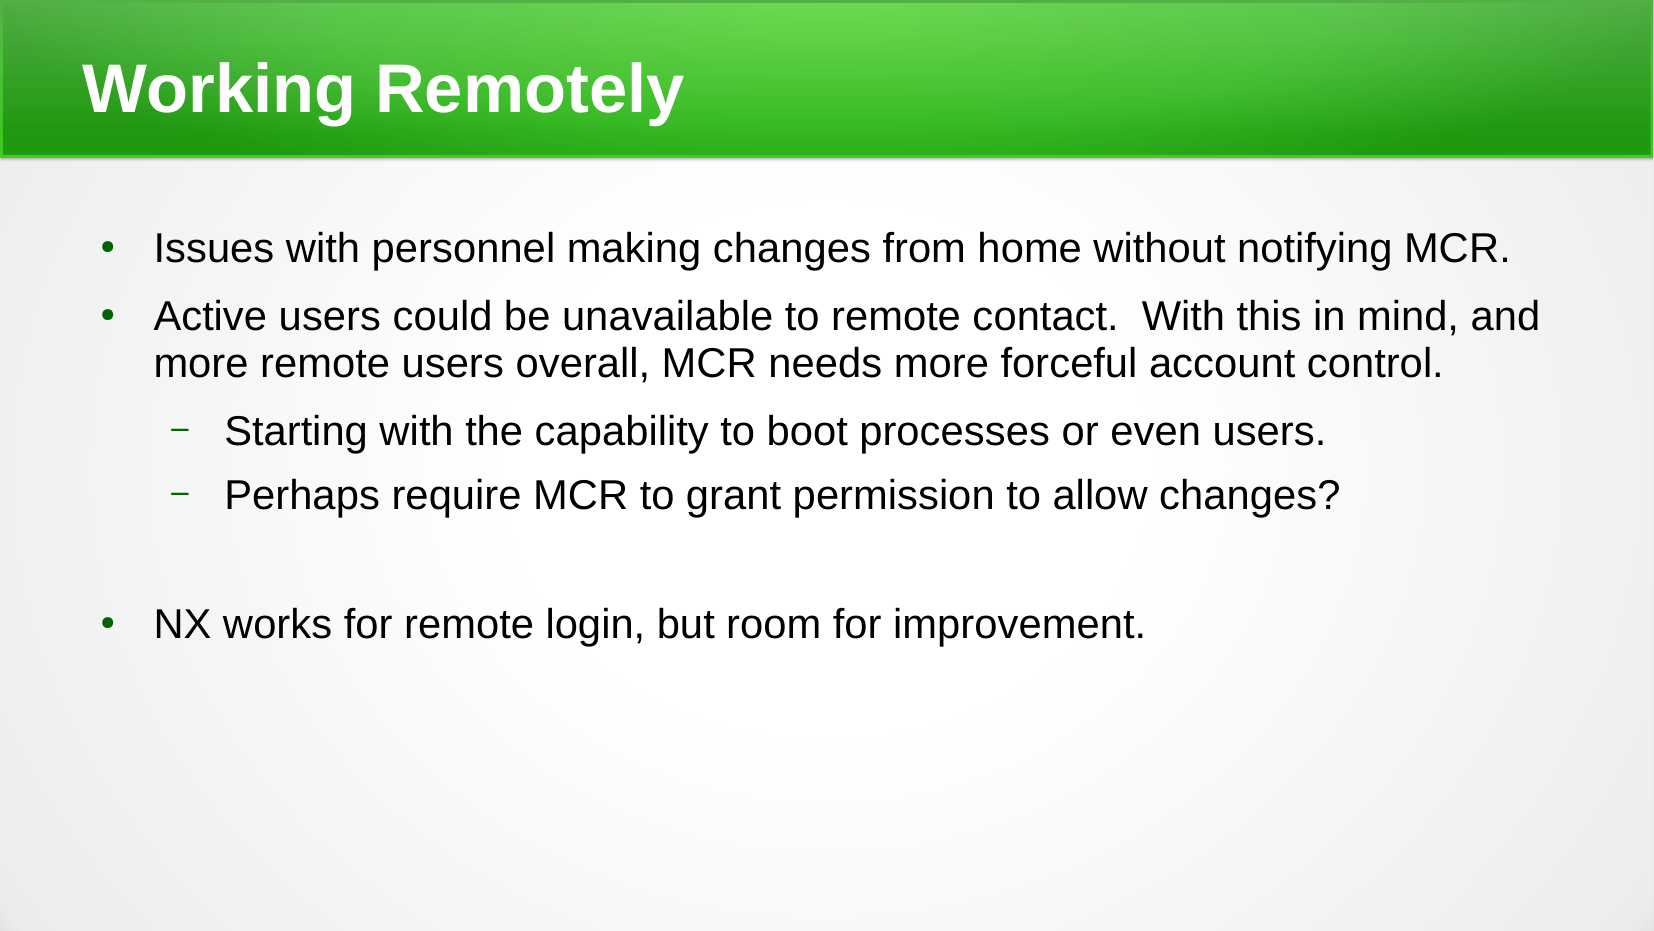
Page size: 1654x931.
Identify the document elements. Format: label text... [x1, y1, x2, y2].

title Working Remotely [82, 35, 1571, 142]
list Issues with personnel making changes from home without notifying MCR. Active users could be unavailable to remote contact. With this in mind, and more remote users overall, MCR needs more forceful account control. Starting with the capability to boot processes or even users. Perhaps require MCR to grant permission to allow changes? NX works for remote login, but room for improvement. [82, 224, 1571, 764]
